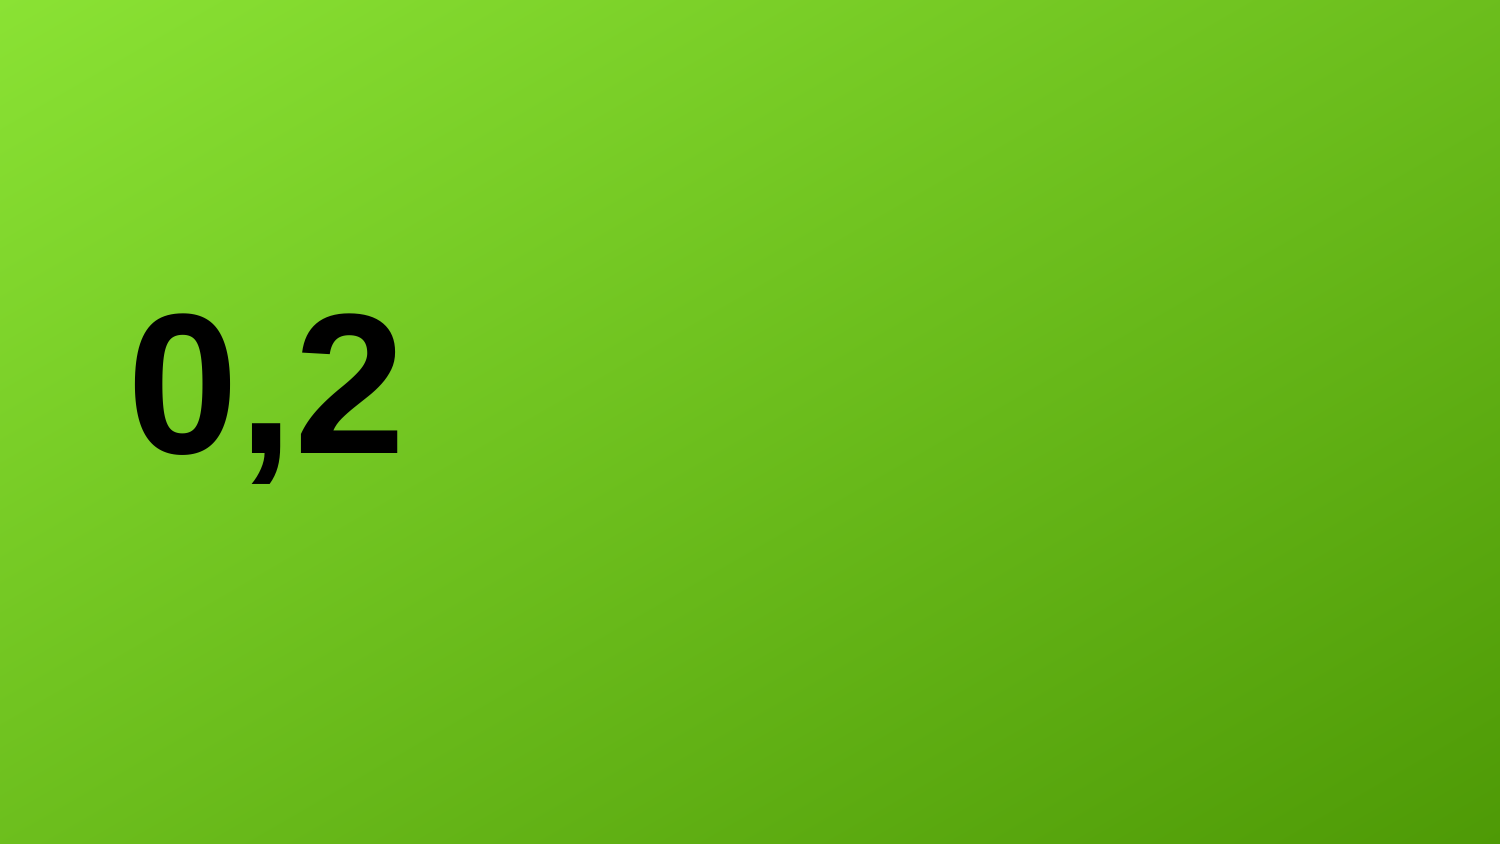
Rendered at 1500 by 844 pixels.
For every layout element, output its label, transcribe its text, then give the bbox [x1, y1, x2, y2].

title 0,2 [112, 318, 1388, 509]
